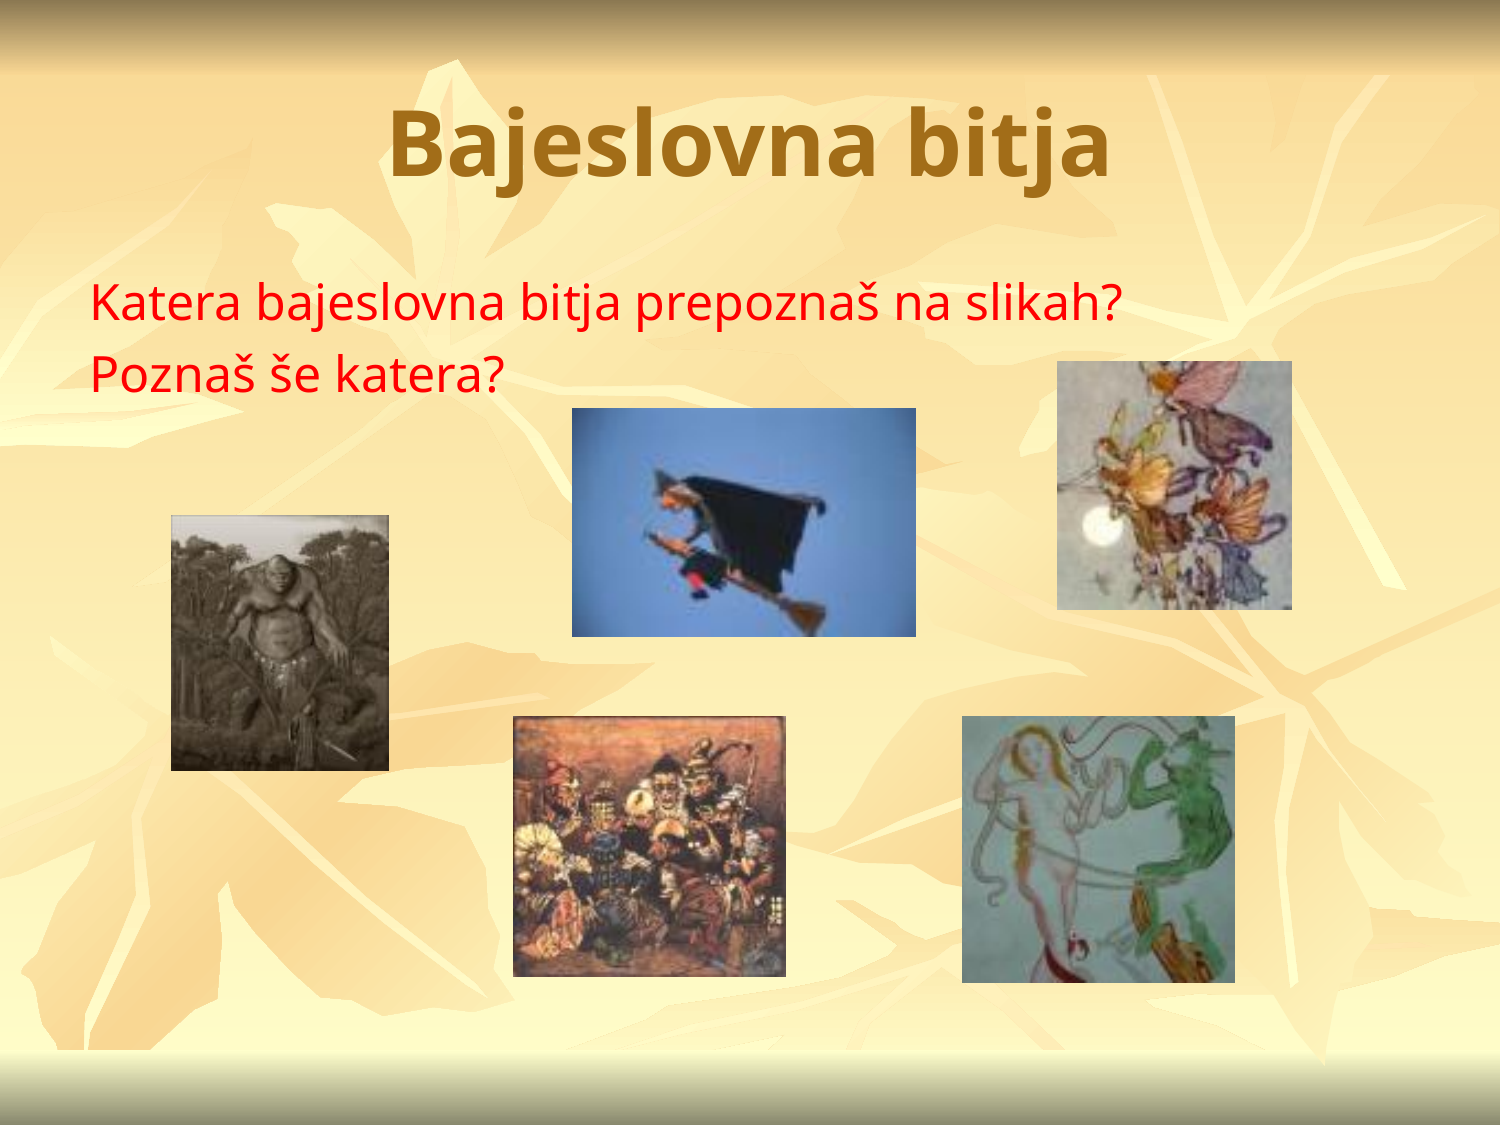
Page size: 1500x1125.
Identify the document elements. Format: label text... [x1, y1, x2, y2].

title Bajeslovna bitja [75, 37, 1425, 241]
picture [572, 408, 916, 637]
picture [513, 716, 786, 977]
picture [962, 716, 1235, 984]
picture [1057, 361, 1292, 610]
list Katera bajeslovna bitja prepoznaš na slikah? Poznaš še katera? [75, 262, 1425, 916]
picture [171, 515, 389, 772]
